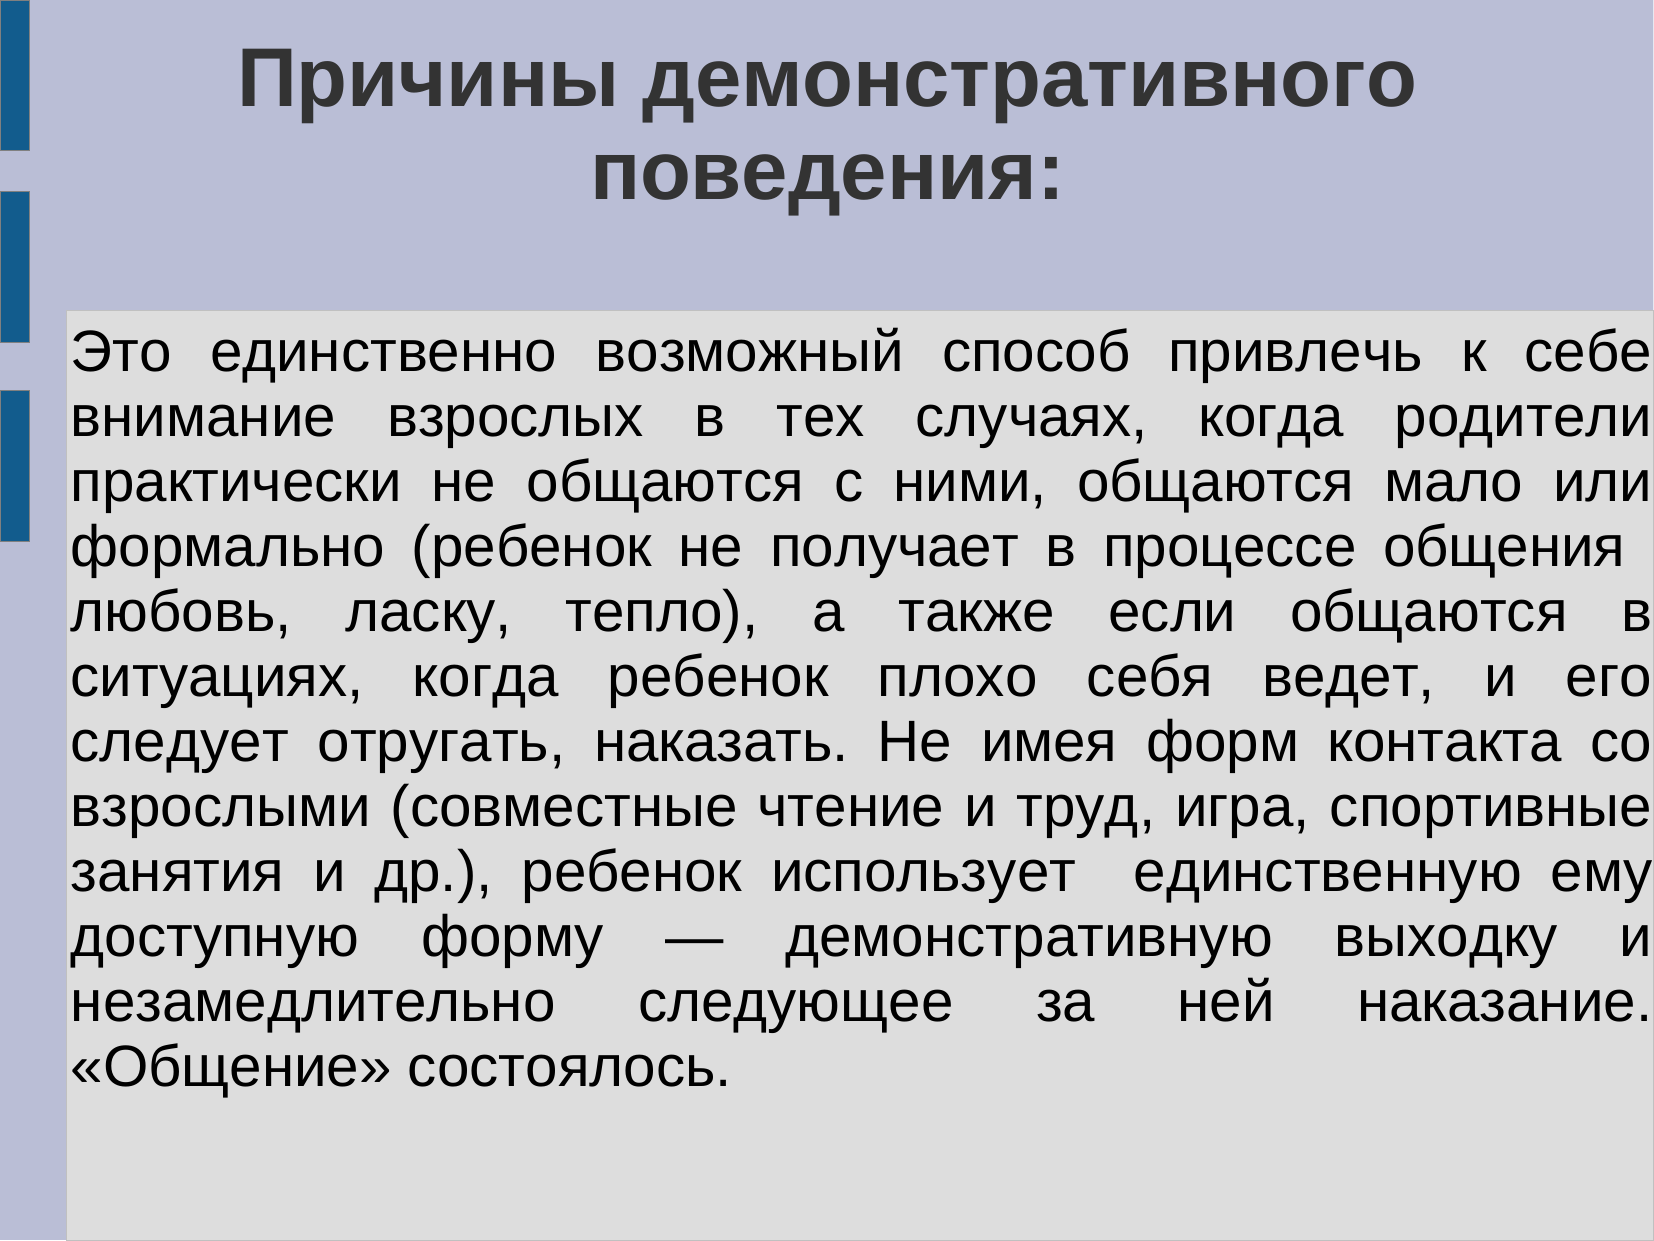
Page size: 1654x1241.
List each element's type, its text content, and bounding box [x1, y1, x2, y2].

title Причины демонстративного поведения: [121, 0, 1534, 249]
list Это единственно возможный способ привлечь к себе внимание взрослых в тех случаях, когда родители практически не общаются с ними, общаются мало или формально (ребенок не получает в процессе общения любовь, ласку, тепло), а также если общаются в ситуациях, когда ребенок плохо себя ведет, и его следует отругать, наказать. Не имея форм контакта со взрослыми (совместные чтение и труд, игра, спортивные занятия и др.), ребенок использует единственную ему доступную форму — демонстративную выходку и незамедлительно следующее за ней наказание. «Общение» состоялось. [0, 318, 1654, 1229]
